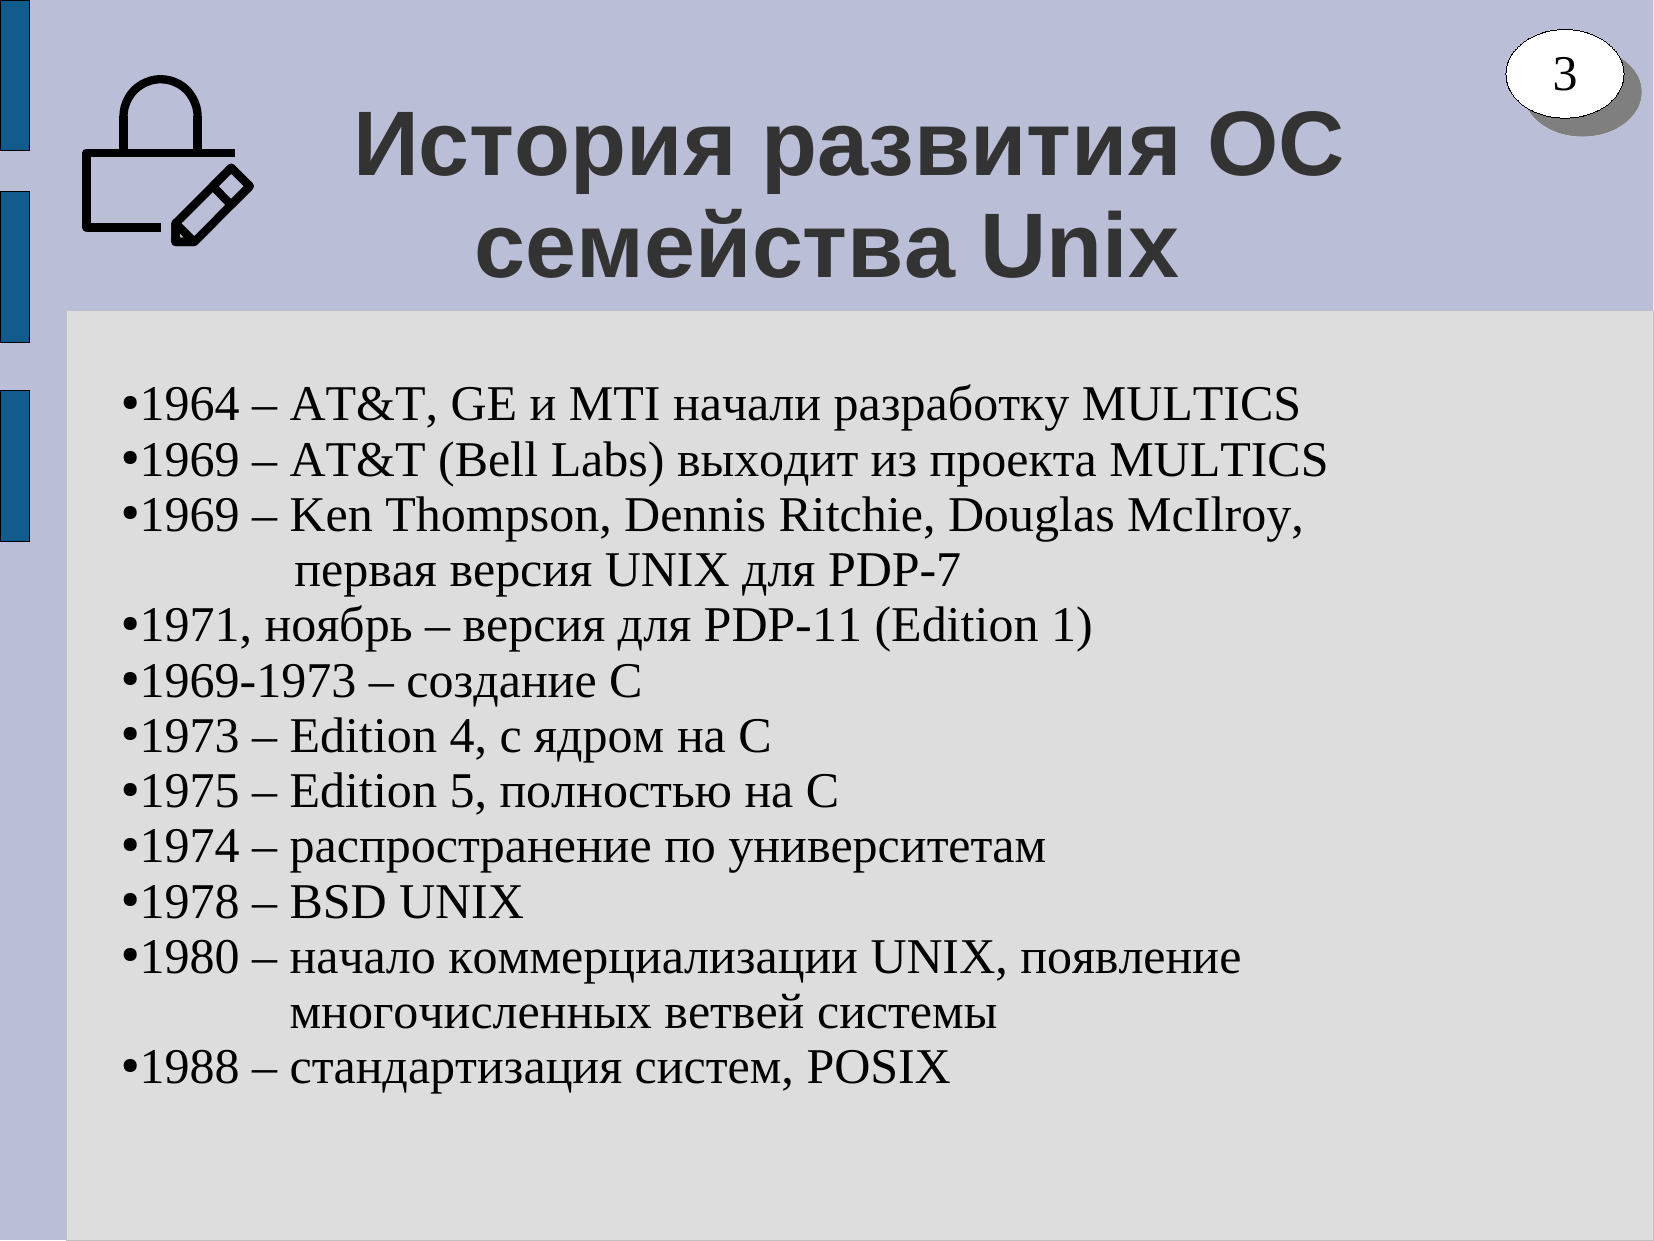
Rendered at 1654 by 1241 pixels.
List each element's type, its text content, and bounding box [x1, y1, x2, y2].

text_box 3 [1505, 29, 1625, 119]
picture [12, 5, 310, 302]
title История развития ОС семейства Unix [310, 87, 1534, 302]
subtitle 1964 – AT&T, GE и MTI начали разработку MULTICS 1969 – AT&T (Bell Labs) выходит из проекта MULTICS 1969 – Ken Thompson, Dennis Ritchie, Douglas McIlroy, первая версия UNIX для PDP-7 1971, ноябрь – версия для PDP-11 (Edition 1) 1969-1973 – создание C 1973 – Edition 4, с ядром на C 1975 – Edition 5, полностью на C 1974 – распространение по университетам 1978 – BSD UNIX 1980 – начало коммерциализации UNIX, появление многочисленных ветвей системы 1988 – стандартизация систем, POSIX [121, 344, 1534, 1127]
